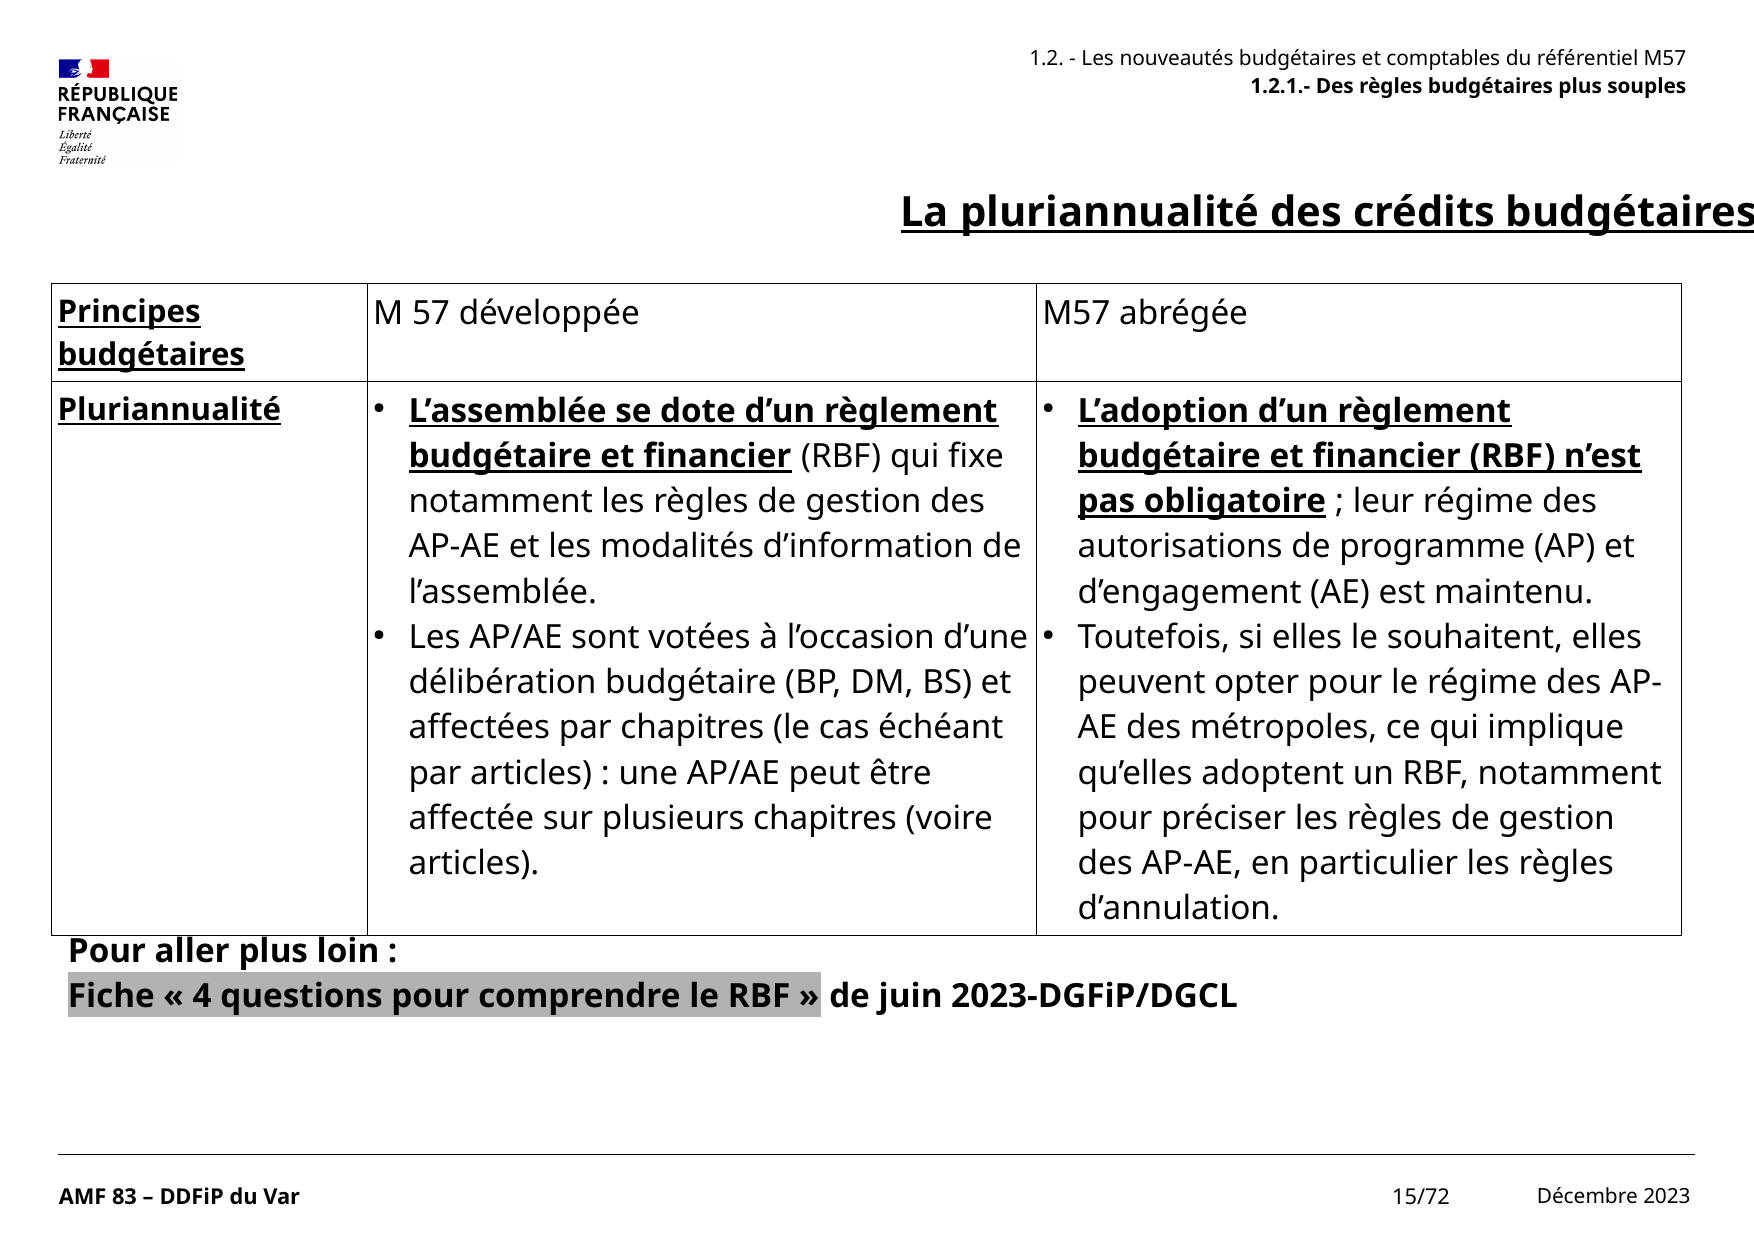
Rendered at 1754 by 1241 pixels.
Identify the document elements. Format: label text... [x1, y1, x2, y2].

table_cell L’assemblée se dote d’un règlement budgétaire et financier (RBF) qui fixe notamment les règles de gestion des AP-AE et les modalités d’information de l’assemblée. Les AP/AE sont votées à l’occasion d’une délibération budgétaire (BP, DM, BS) et affectées par chapitres (le cas échéant par articles) : une AP/AE peut être affectée sur plusieurs chapitres (voire articles). [368, 382, 1036, 874]
table_header Principes budgétaires [52, 284, 367, 381]
text_box La pluriannualité des crédits budgétaires [885, 174, 1739, 255]
text_box 1.2. - Les nouveautés budgétaires et comptables du référentiel M57 1.2.1.- Des règles budgétaires plus souples [232, 35, 1701, 148]
text_box Pour aller plus loin : Fiche « 4 questions pour comprendre le RBF » de juin 2023-DGFiP/DGCL [53, 874, 1689, 1132]
table_cell L’adoption d’un règlement budgétaire et financier (RBF) n’est pas obligatoire ; leur régime des autorisations de programme (AP) et d’engagement (AE) est maintenu. Toutefois, si elles le souhaitent, elles peuvent opter pour le régime des AP-AE des métropoles, ce qui implique qu’elles adoptent un RBF, notamment pour préciser les règles de gestion des AP-AE, en particulier les règles d’annulation. [1037, 382, 1681, 874]
table_header M 57 développée [368, 284, 1036, 381]
table_cell Pluriannualité [52, 382, 367, 935]
table_header M57 abrégée [1037, 284, 1681, 381]
picture [58, 58, 178, 164]
